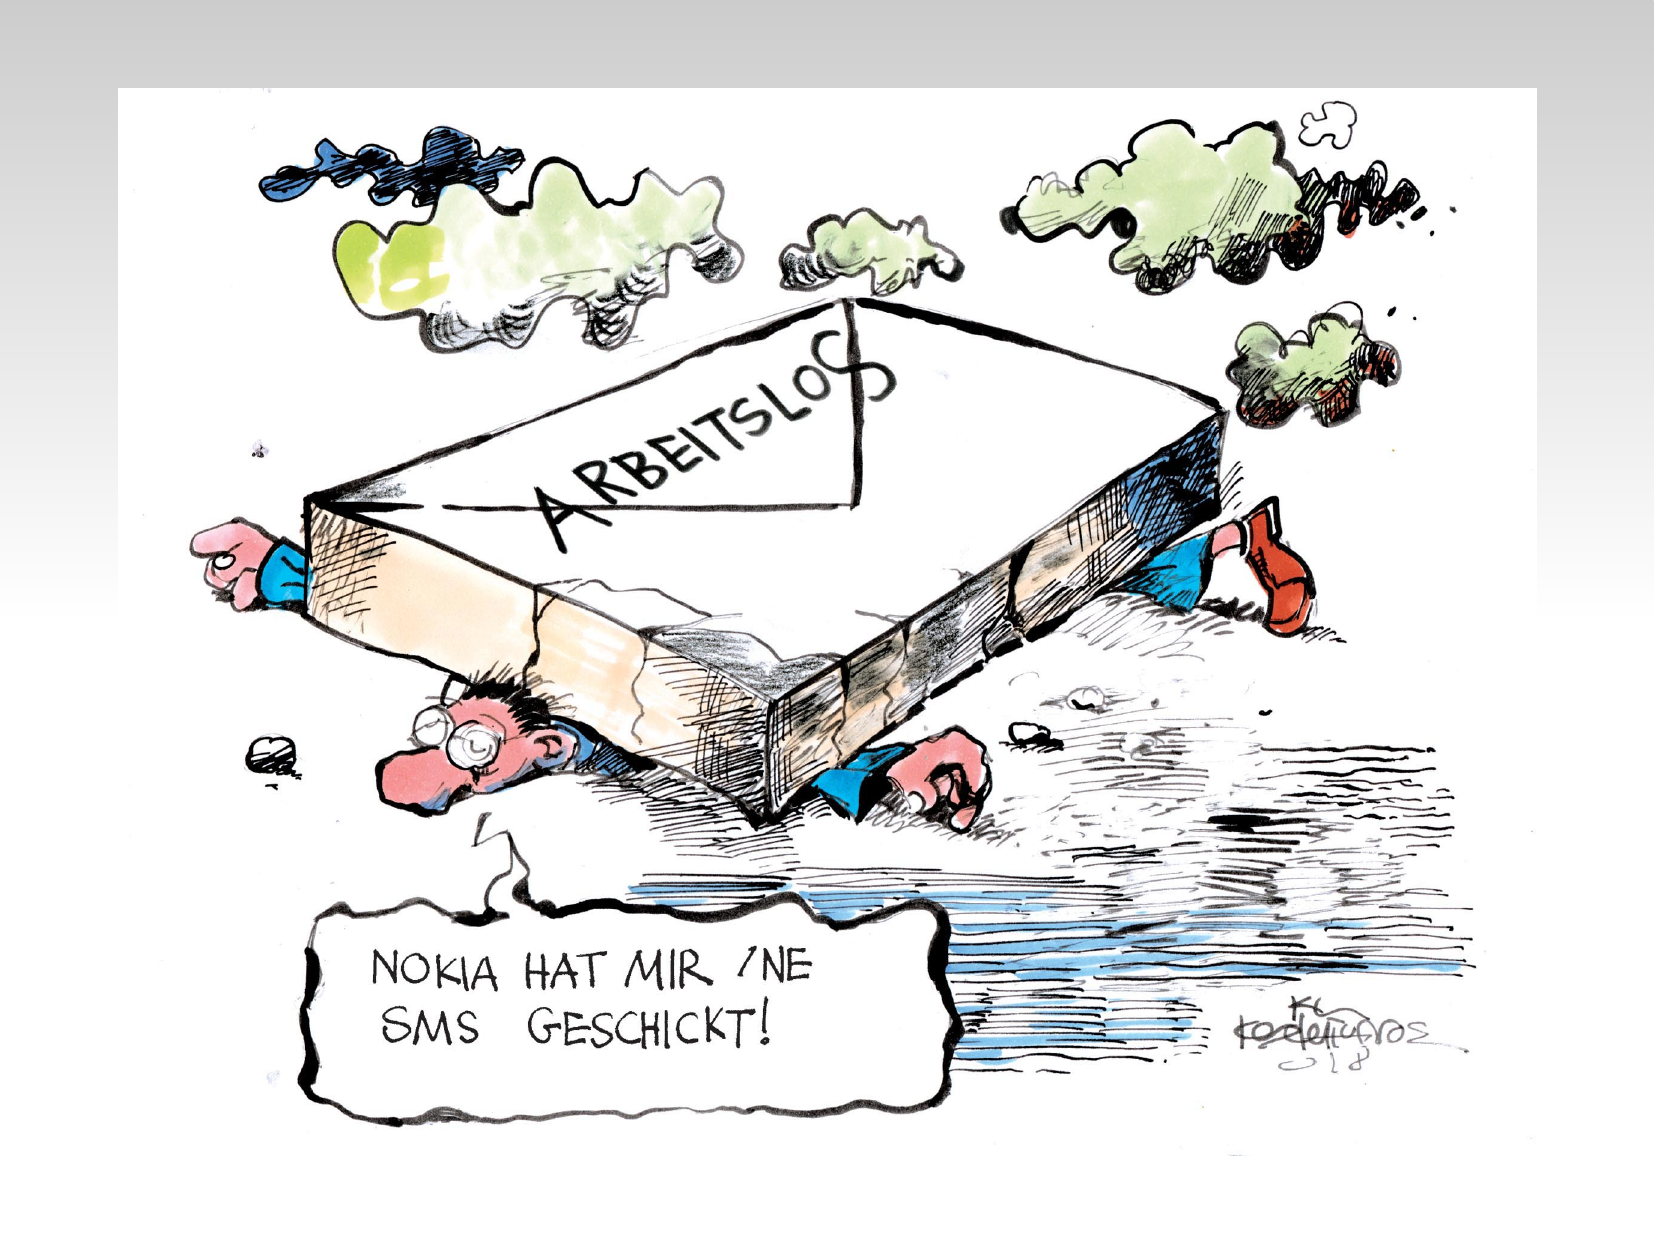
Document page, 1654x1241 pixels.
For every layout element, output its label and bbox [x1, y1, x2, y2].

picture [118, 88, 1537, 1156]
